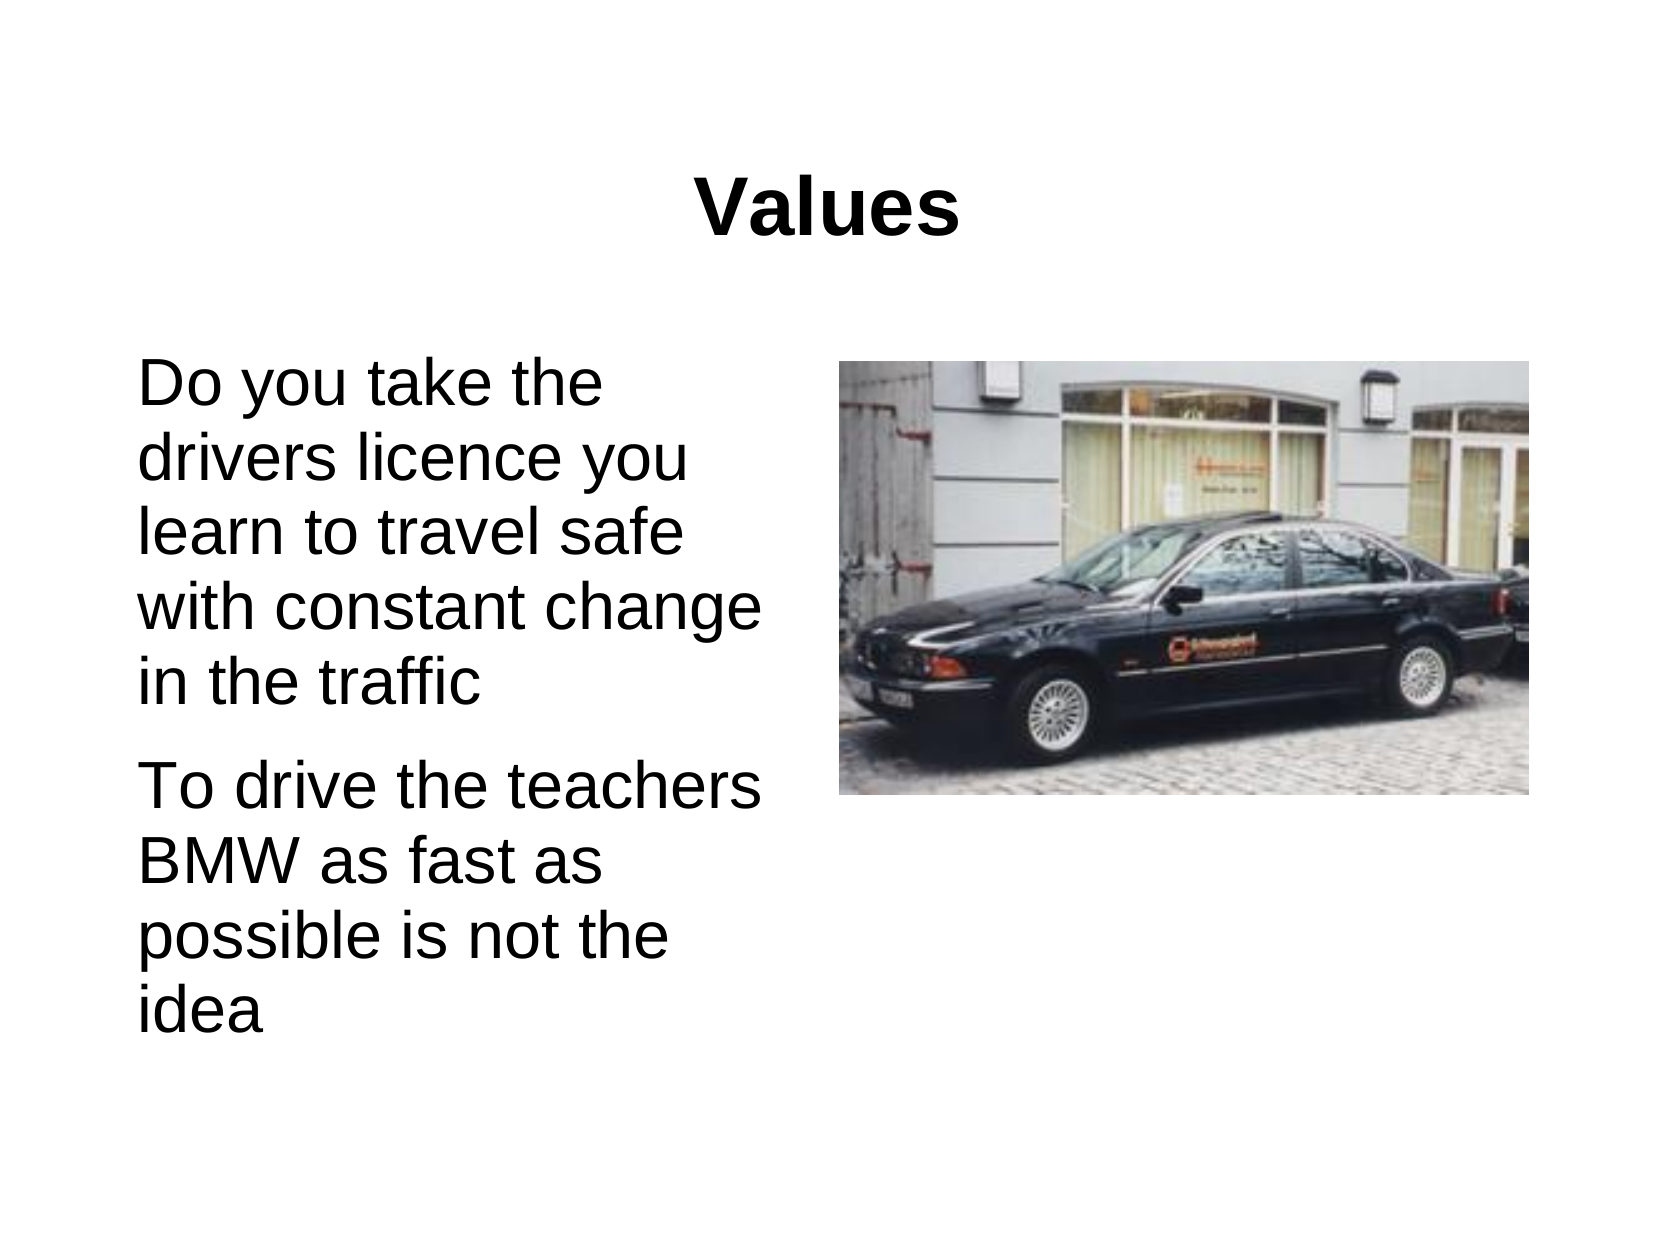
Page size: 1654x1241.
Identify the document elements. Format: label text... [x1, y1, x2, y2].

picture [839, 361, 1529, 795]
title Values [121, 102, 1534, 311]
list Do you take the drivers licence you learn to travel safe with constant change in the traffic To drive the teachers BMW as fast as possible is not the idea [121, 344, 811, 1169]
